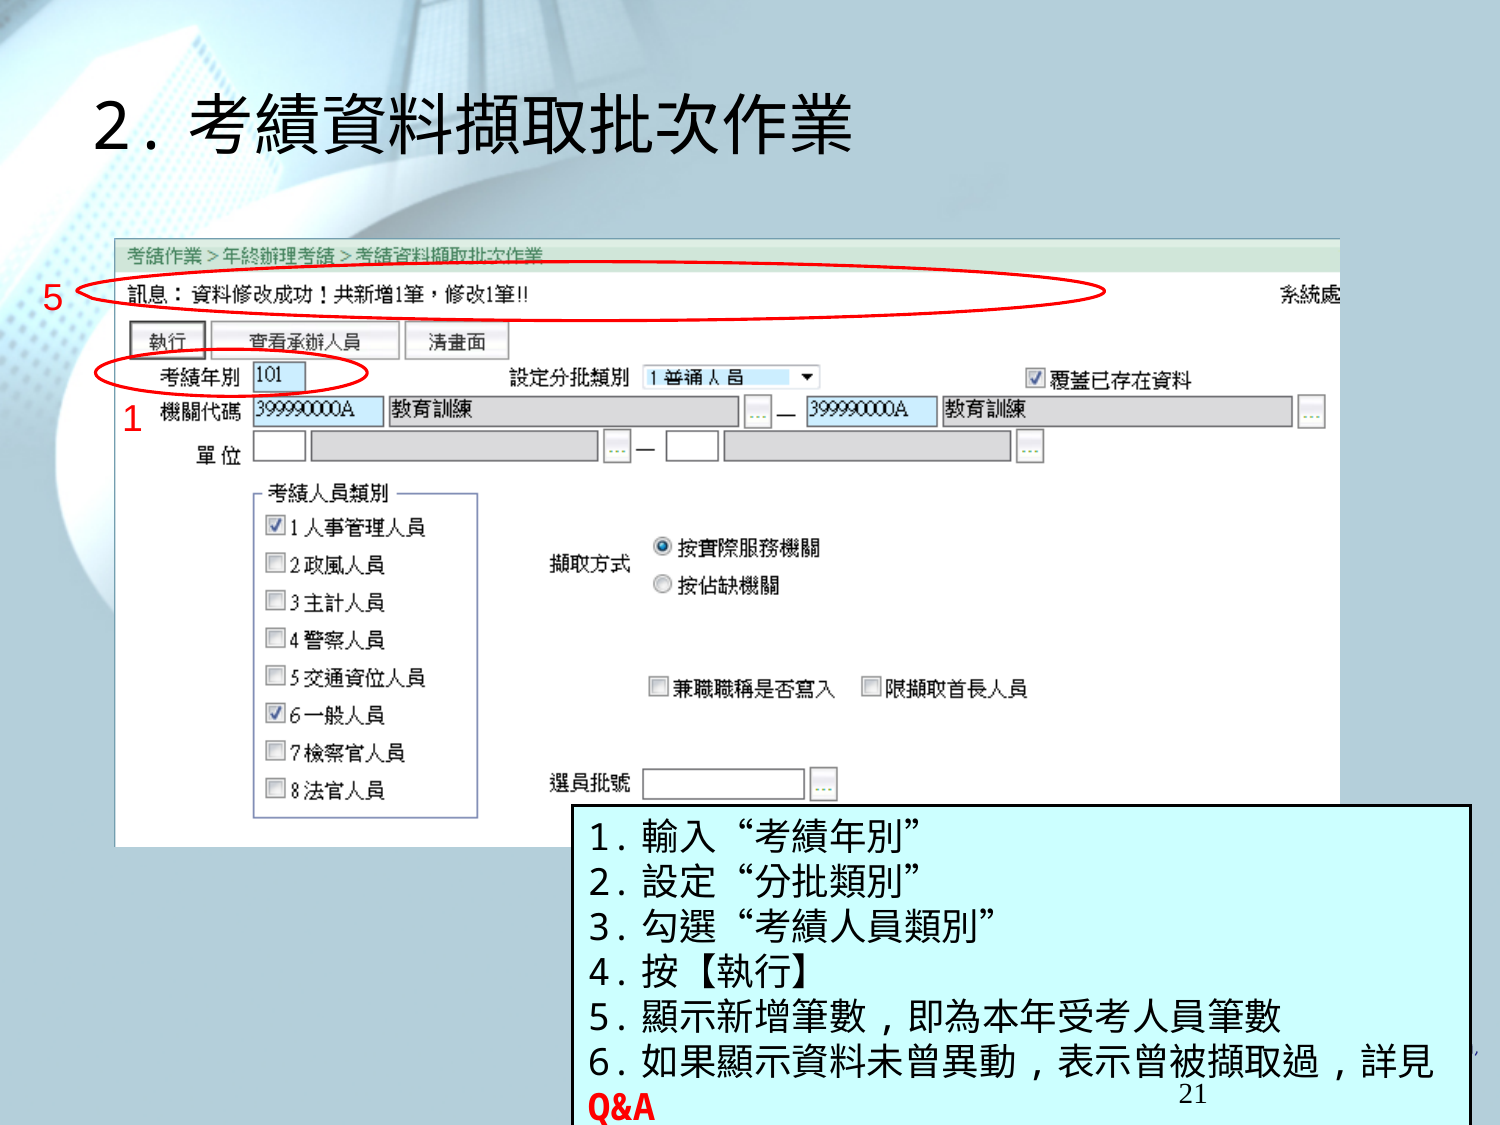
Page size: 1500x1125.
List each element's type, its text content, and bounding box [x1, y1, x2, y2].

picture [114, 238, 1340, 847]
picture [114, 351, 365, 394]
text_box 5 [29, 273, 77, 319]
picture [114, 387, 141, 393]
text_box 1.輸入“考績年別” 2.設定“分批類別” 3.勾選“考績人員類別” 4.按【執行】 5.顯示新增筆數,即為本年受考人員筆數 6.如果顯示資料未曾異動,表示曾被擷取過,詳見Q&A [572, 805, 1471, 1094]
picture [114, 264, 1102, 319]
text_box [1163, 1066, 1477, 1125]
text_box 2.考績資料擷取批次作業 [77, 66, 1376, 179]
text_box 1 [108, 393, 157, 439]
